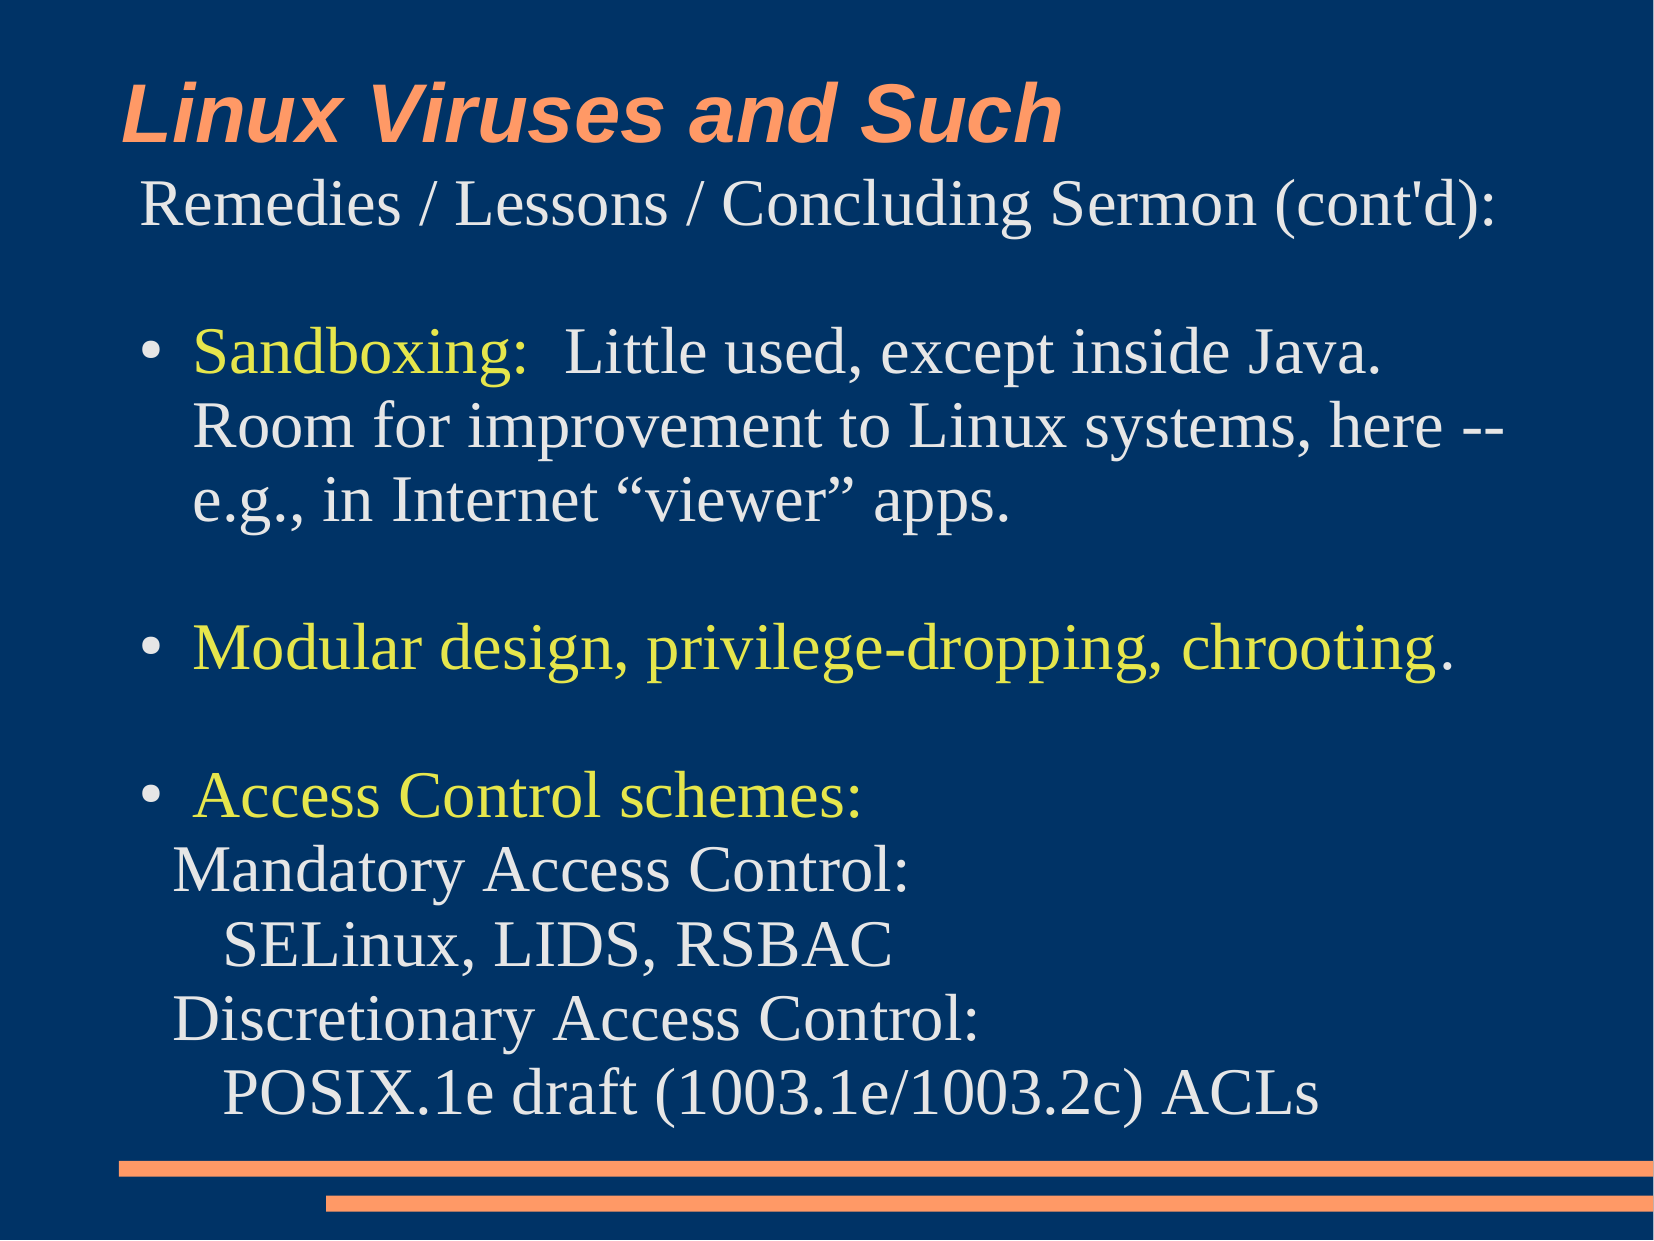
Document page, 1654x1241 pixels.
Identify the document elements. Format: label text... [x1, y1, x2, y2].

list Remedies / Lessons / Concluding Sermon (cont'd): Sandboxing: Little used, except inside Java. Room for improvement to Linux systems, here -- e.g., in Internet “viewer” apps. Modular design, privilege-dropping, chrooting. Access Control schemes: Mandatory Access Control: SELinux, LIDS, RSBAC Discretionary Access Control: POSIX.1e draft (1003.1e/1003.2c) ACLs [121, 165, 1561, 1132]
title Linux Viruses and Such [121, 46, 1534, 165]
